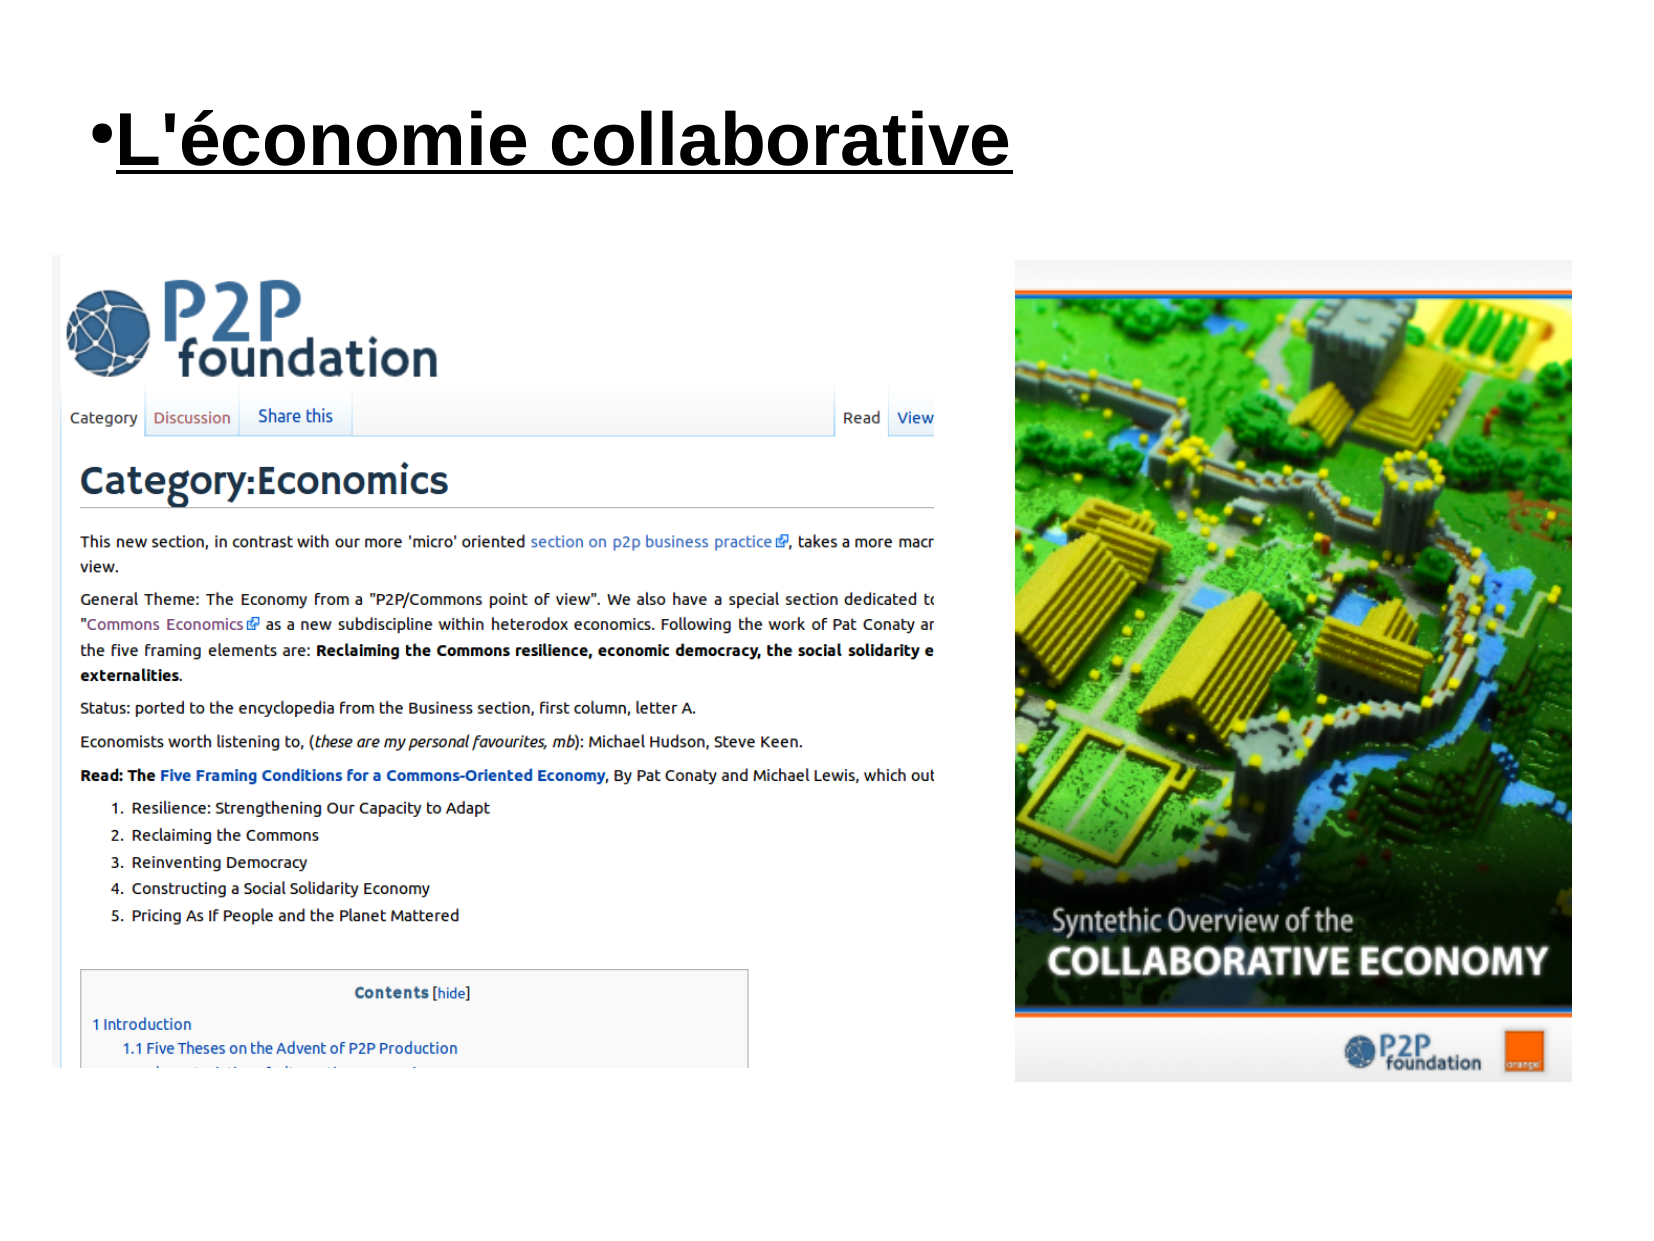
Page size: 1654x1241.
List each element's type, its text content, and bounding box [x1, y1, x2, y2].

picture [1015, 260, 1572, 1082]
title L'économie collaborative [74, 32, 1563, 240]
picture [52, 255, 934, 1068]
